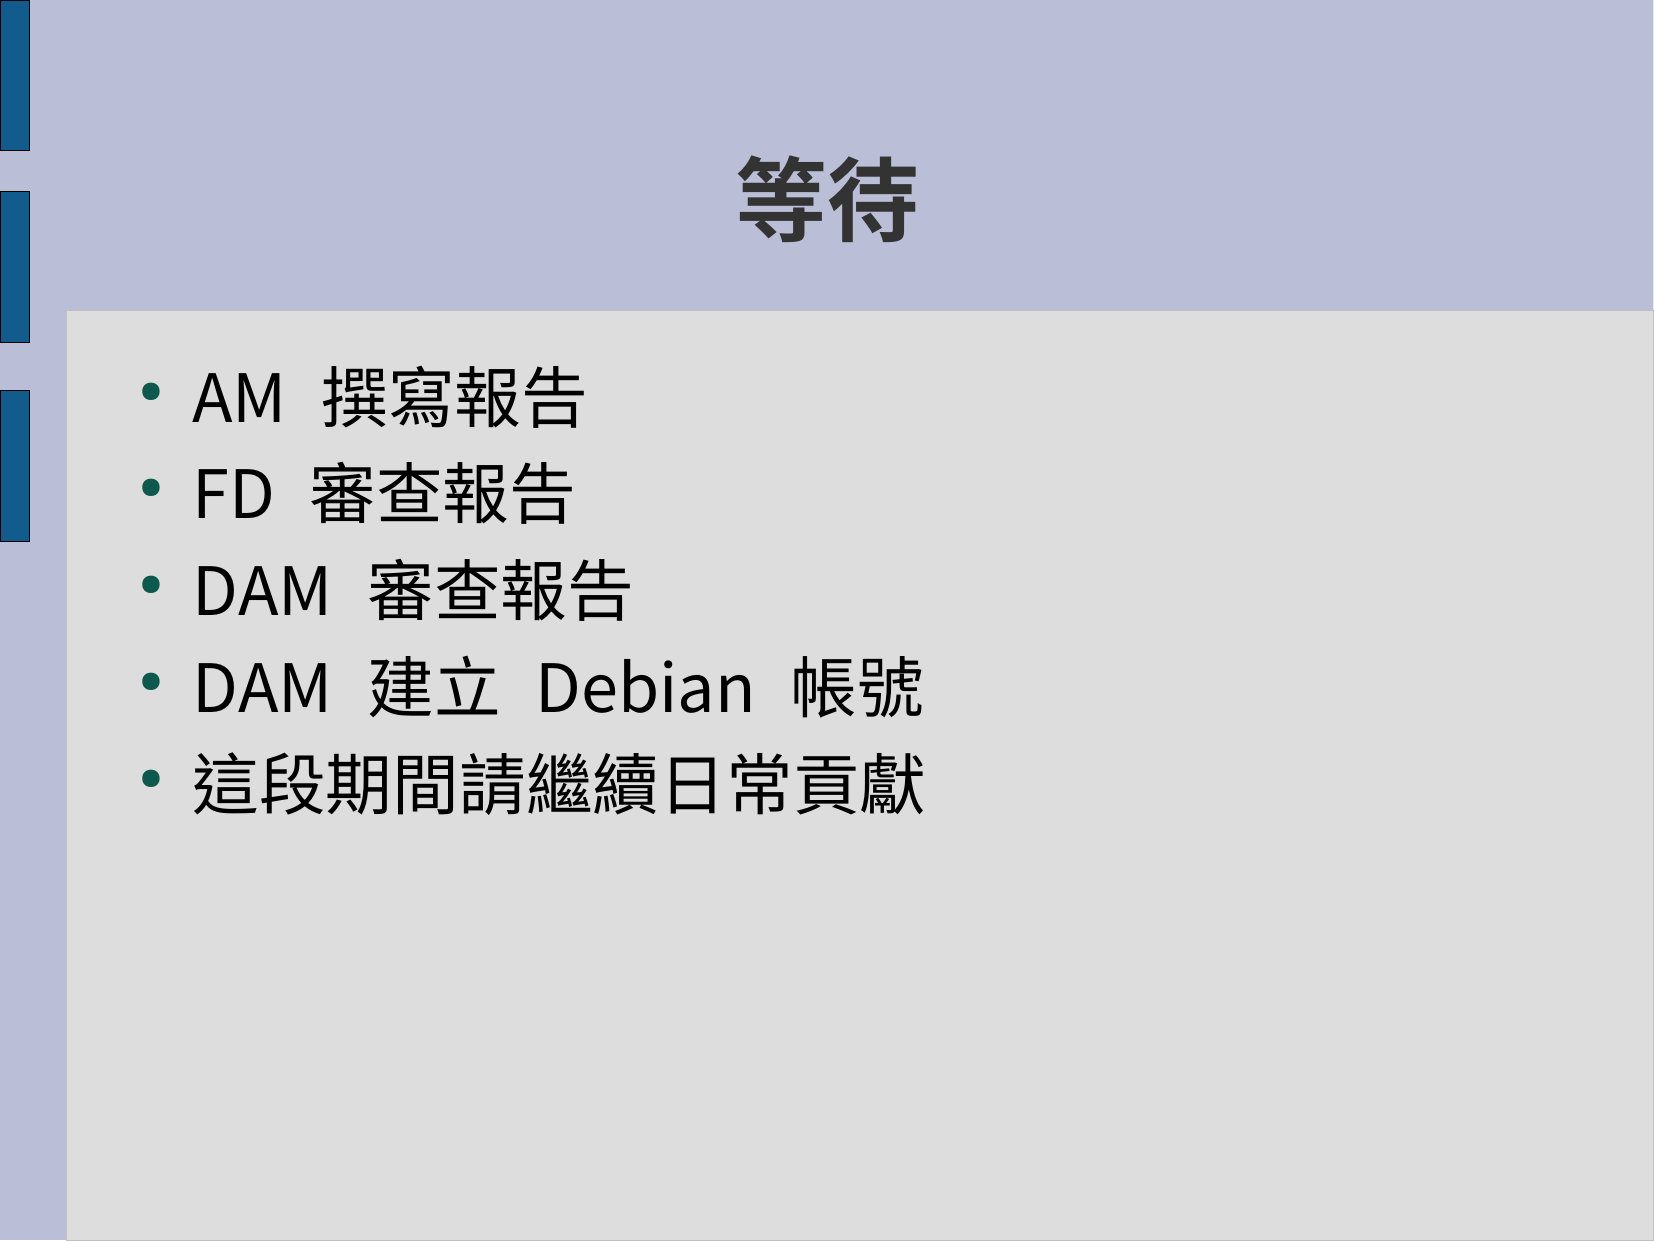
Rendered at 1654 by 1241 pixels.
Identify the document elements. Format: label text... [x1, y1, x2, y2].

title 等待 [121, 91, 1534, 299]
list AM 撰寫報告 FD 審查報告 DAM 審查報告 DAM 建立 Debian 帳號 這段期間請繼續日常貢獻 [121, 344, 1534, 1164]
